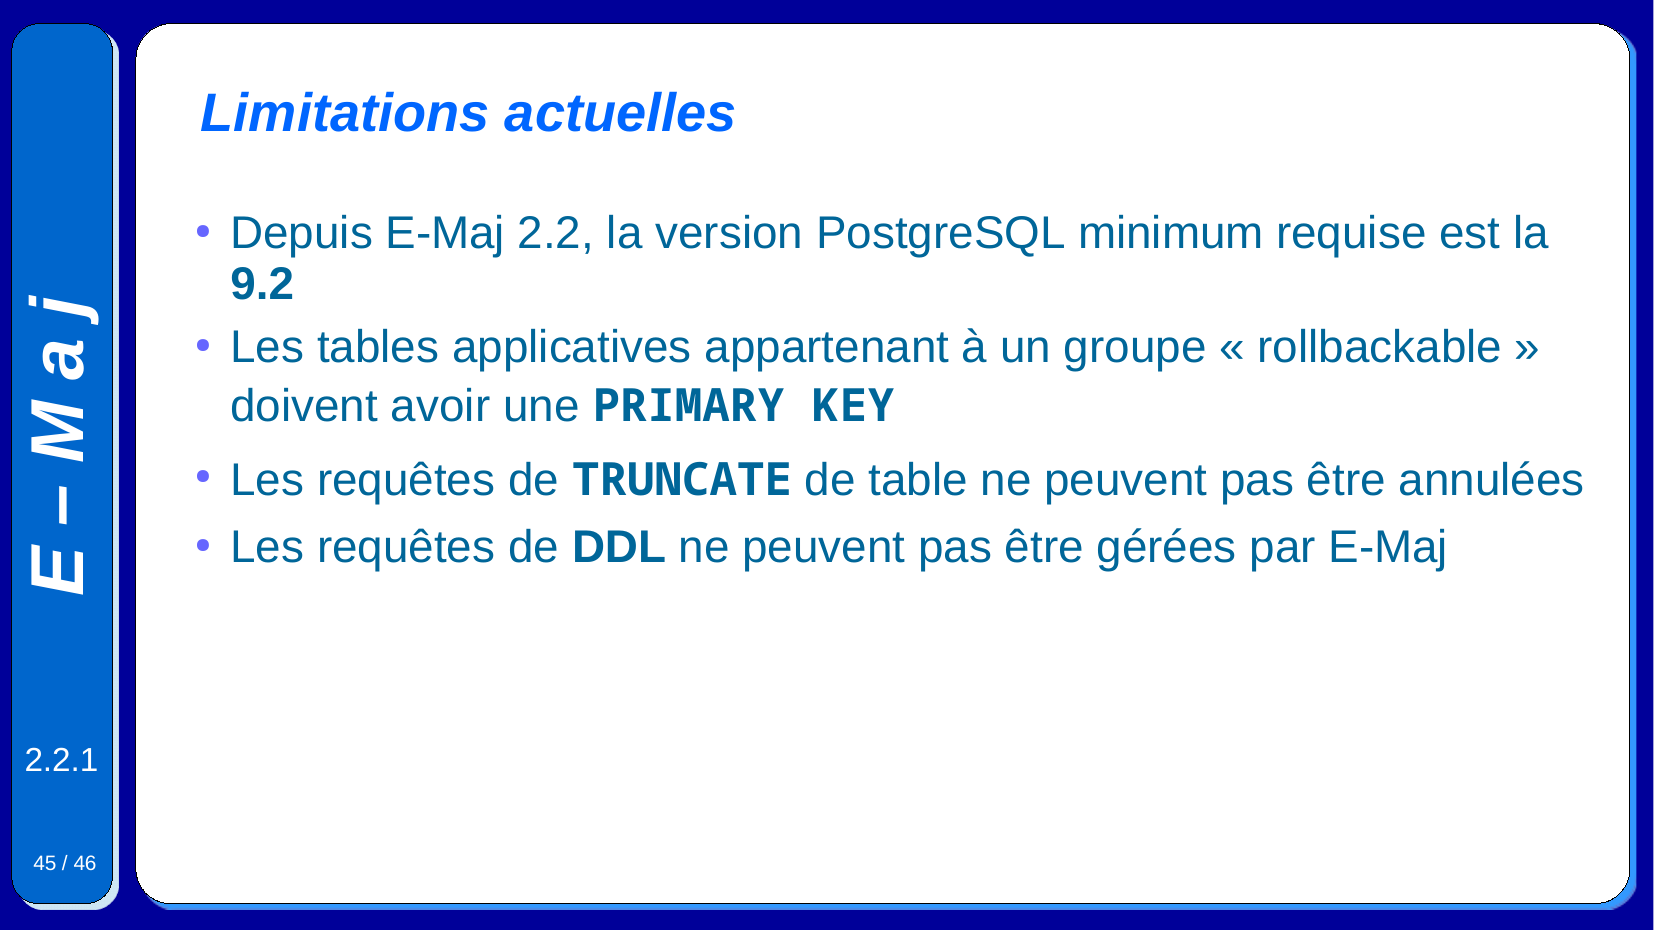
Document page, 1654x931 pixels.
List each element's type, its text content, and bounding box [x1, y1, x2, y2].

list Depuis E-Maj 2.2, la version PostgreSQL minimum requise est la 9.2 Les tables applicatives appartenant à un groupe « rollbackable » doivent avoir une PRIMARY KEY Les requêtes de TRUNCATE de table ne peuvent pas être annulées Les requêtes de DDL ne peuvent pas être gérées par E-Maj [177, 206, 1587, 827]
title Limitations actuelles [200, 34, 1575, 191]
